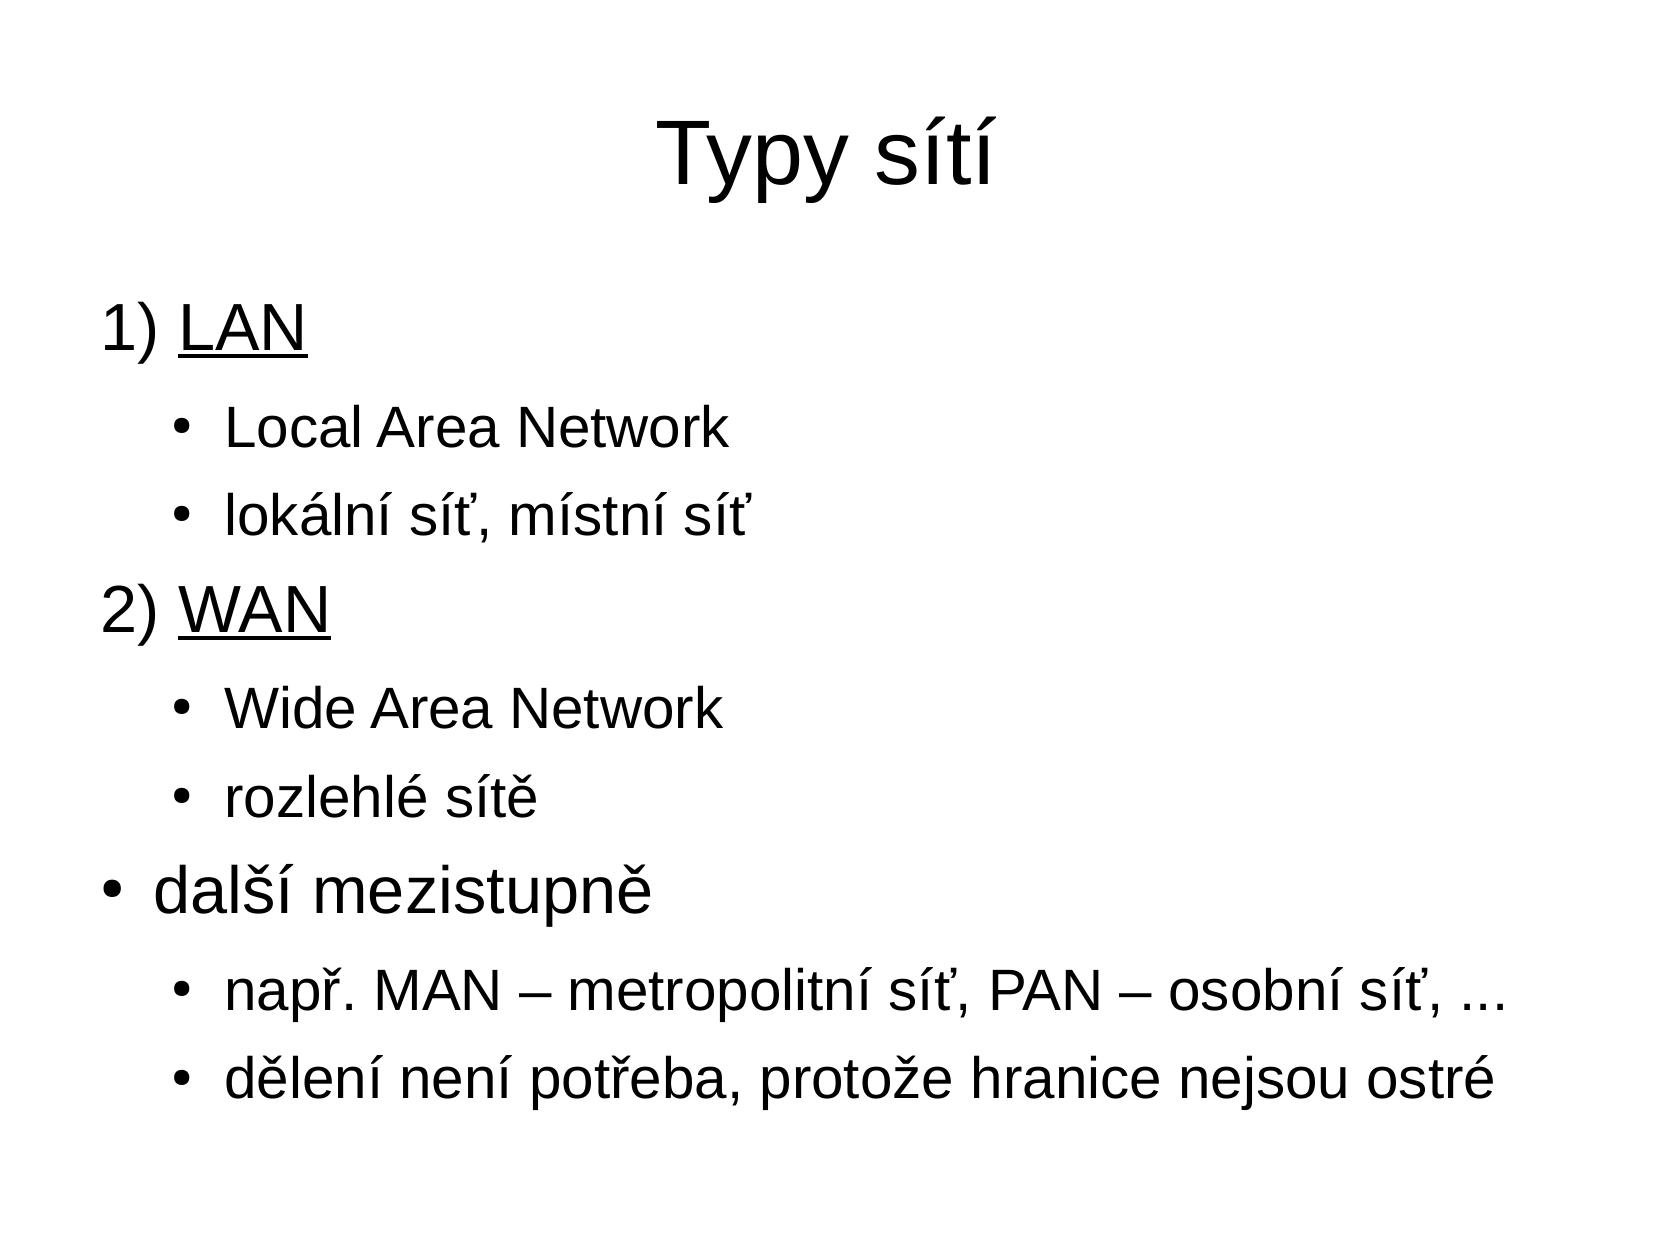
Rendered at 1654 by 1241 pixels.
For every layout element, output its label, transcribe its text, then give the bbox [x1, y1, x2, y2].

list LAN Local Area Network lokální síť, místní síť WAN Wide Area Network rozlehlé sítě další mezistupně např. MAN – metropolitní síť, PAN – osobní síť, ... dělení není potřeba, protože hranice nejsou ostré [82, 290, 1571, 1109]
title Typy sítí [82, 49, 1571, 257]
